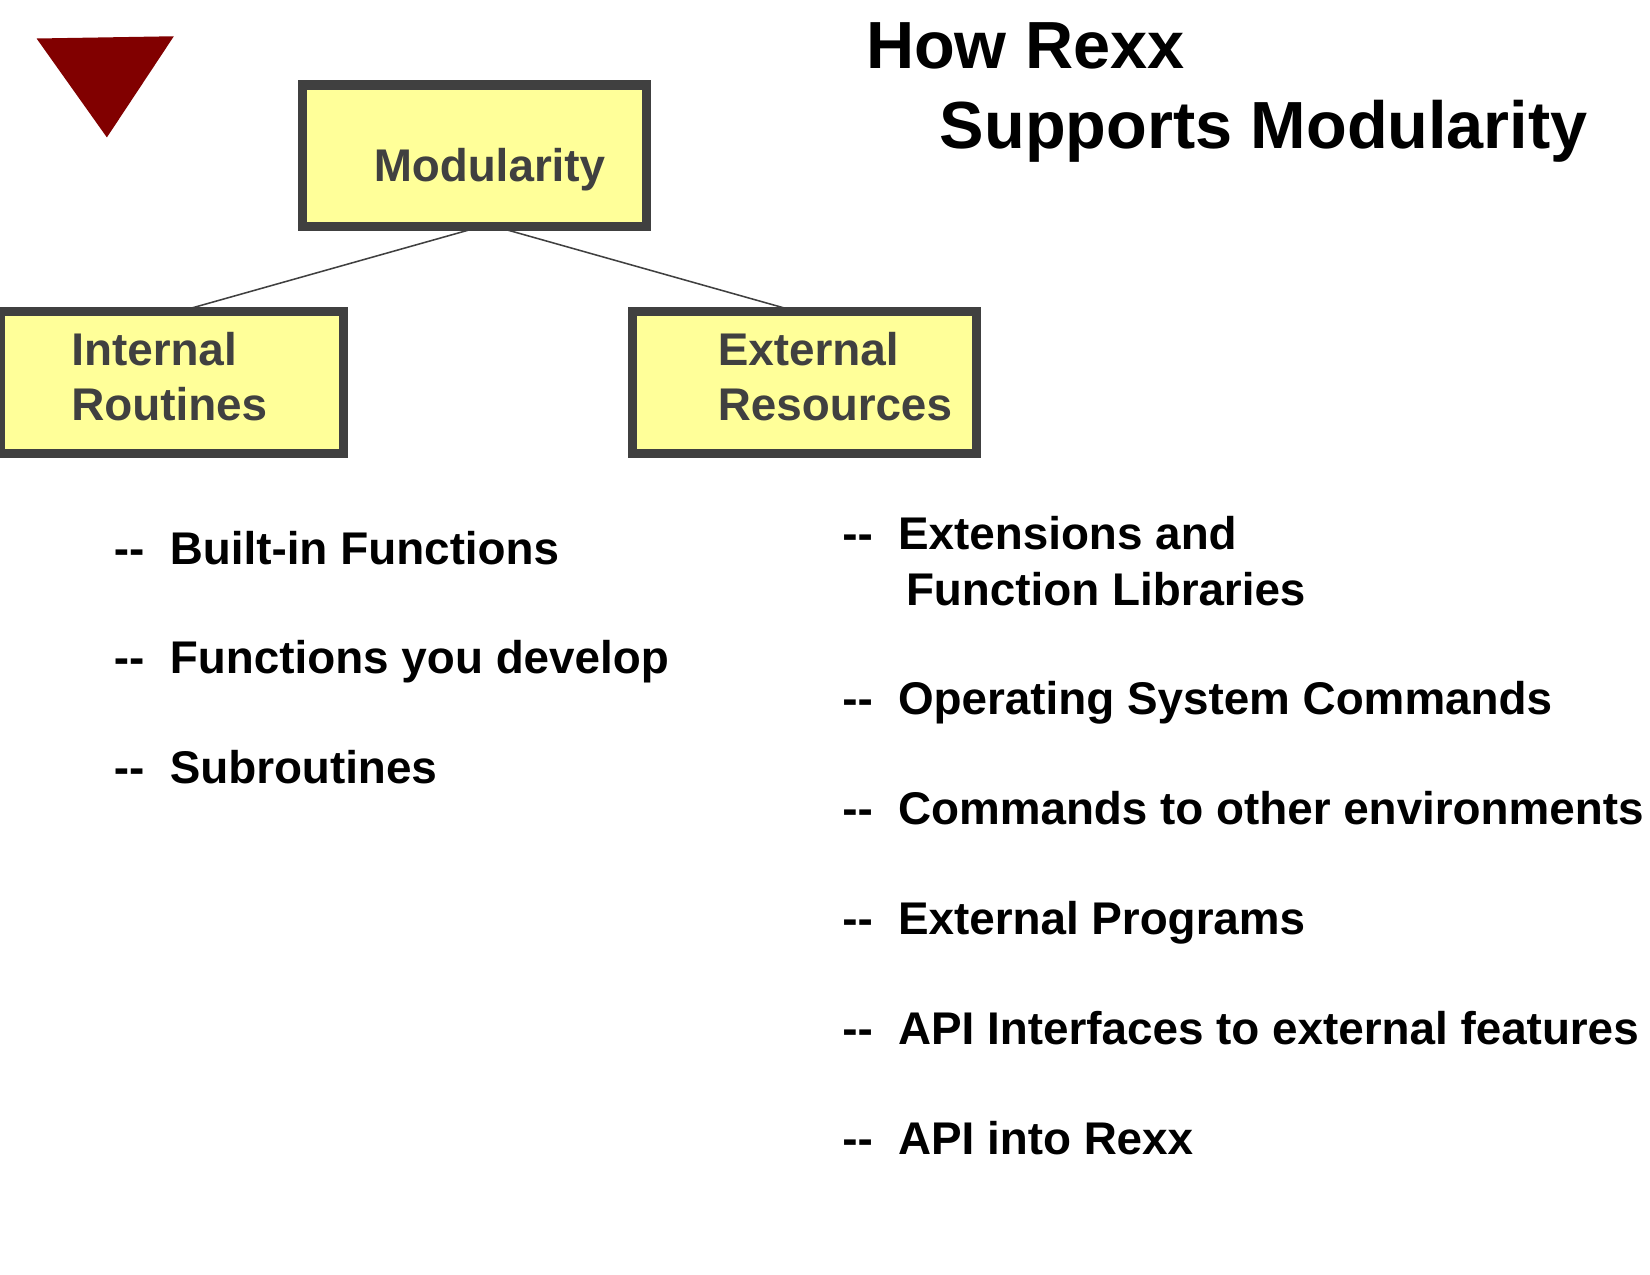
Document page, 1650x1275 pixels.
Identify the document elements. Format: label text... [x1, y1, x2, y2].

text_box [302, 84, 647, 227]
text_box Modularity [357, 127, 623, 200]
text_box External Resources [701, 311, 970, 439]
text_box -- Built-in Functions -- Functions you develop -- Subroutines [97, 509, 686, 802]
text_box [36, 36, 174, 138]
text_box [0, 311, 344, 454]
text_box Internal Routines [54, 311, 285, 439]
text_box -- Extensions and Function Libraries -- Operating System Commands -- Commands to other environments -- External Programs -- API Interfaces to external features -- API into Rexx [825, 495, 1650, 1173]
text_box [632, 311, 977, 454]
text_box How Rexx Supports Modularity [849, 0, 1606, 171]
